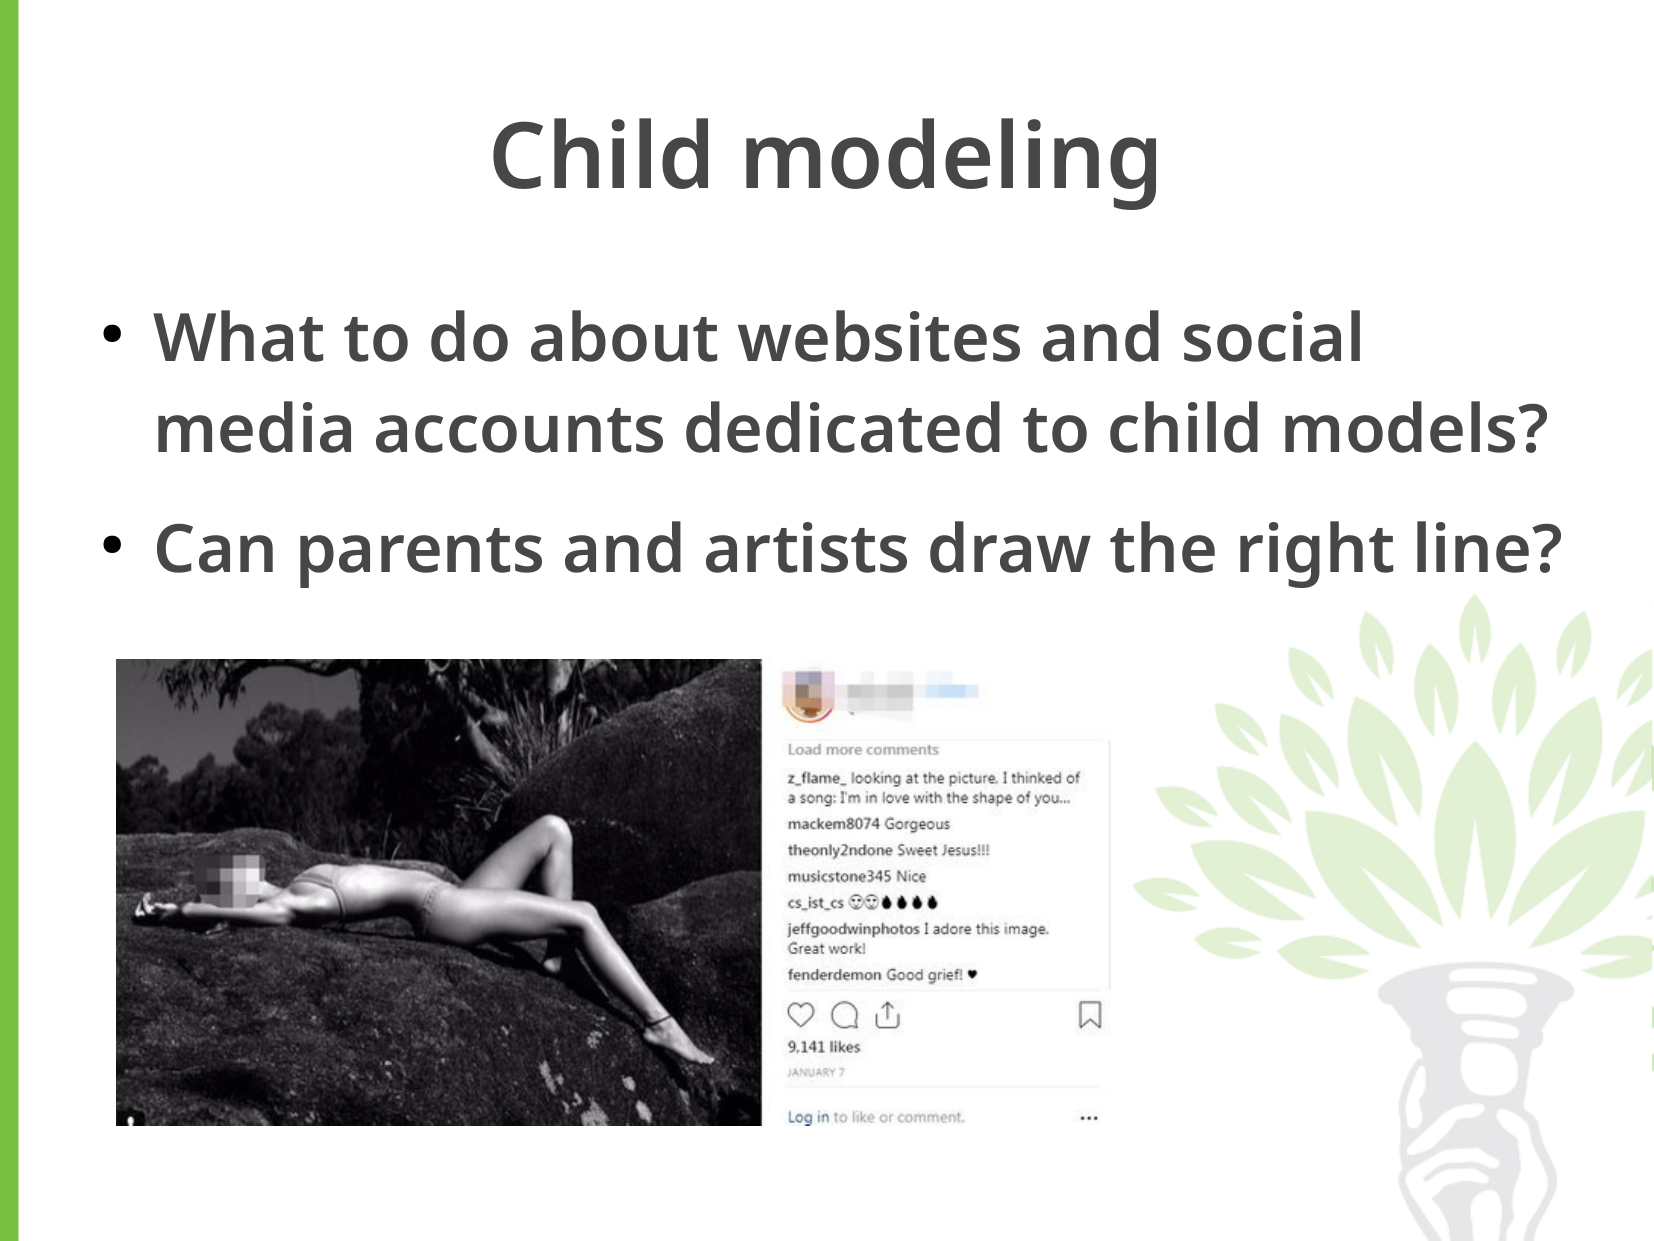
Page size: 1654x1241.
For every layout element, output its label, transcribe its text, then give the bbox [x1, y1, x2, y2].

list What to do about websites and social media accounts dedicated to child models? Can parents and artists draw the right line? [82, 290, 1571, 1010]
title Child modeling [82, 49, 1571, 257]
picture [0, 0, 1654, 1241]
